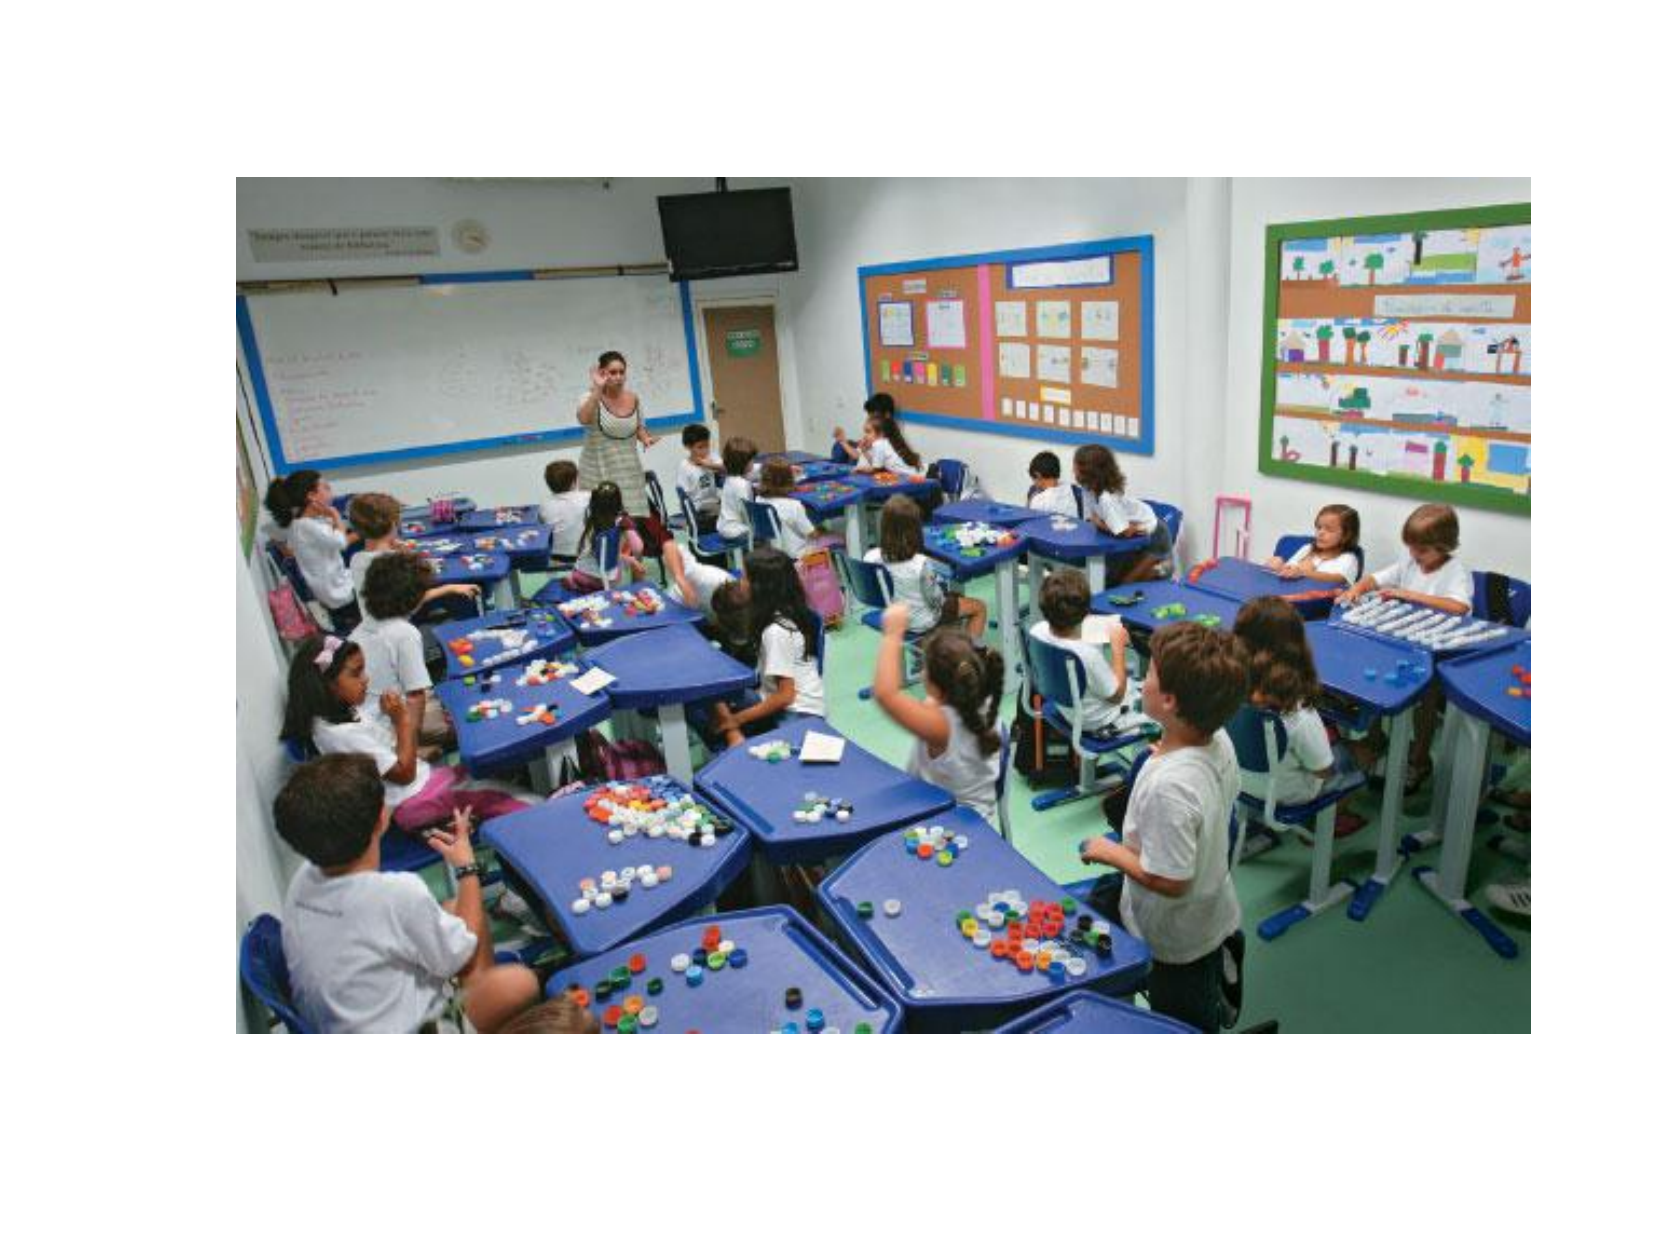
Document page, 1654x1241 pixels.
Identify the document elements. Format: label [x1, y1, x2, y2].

picture [236, 177, 1531, 1034]
